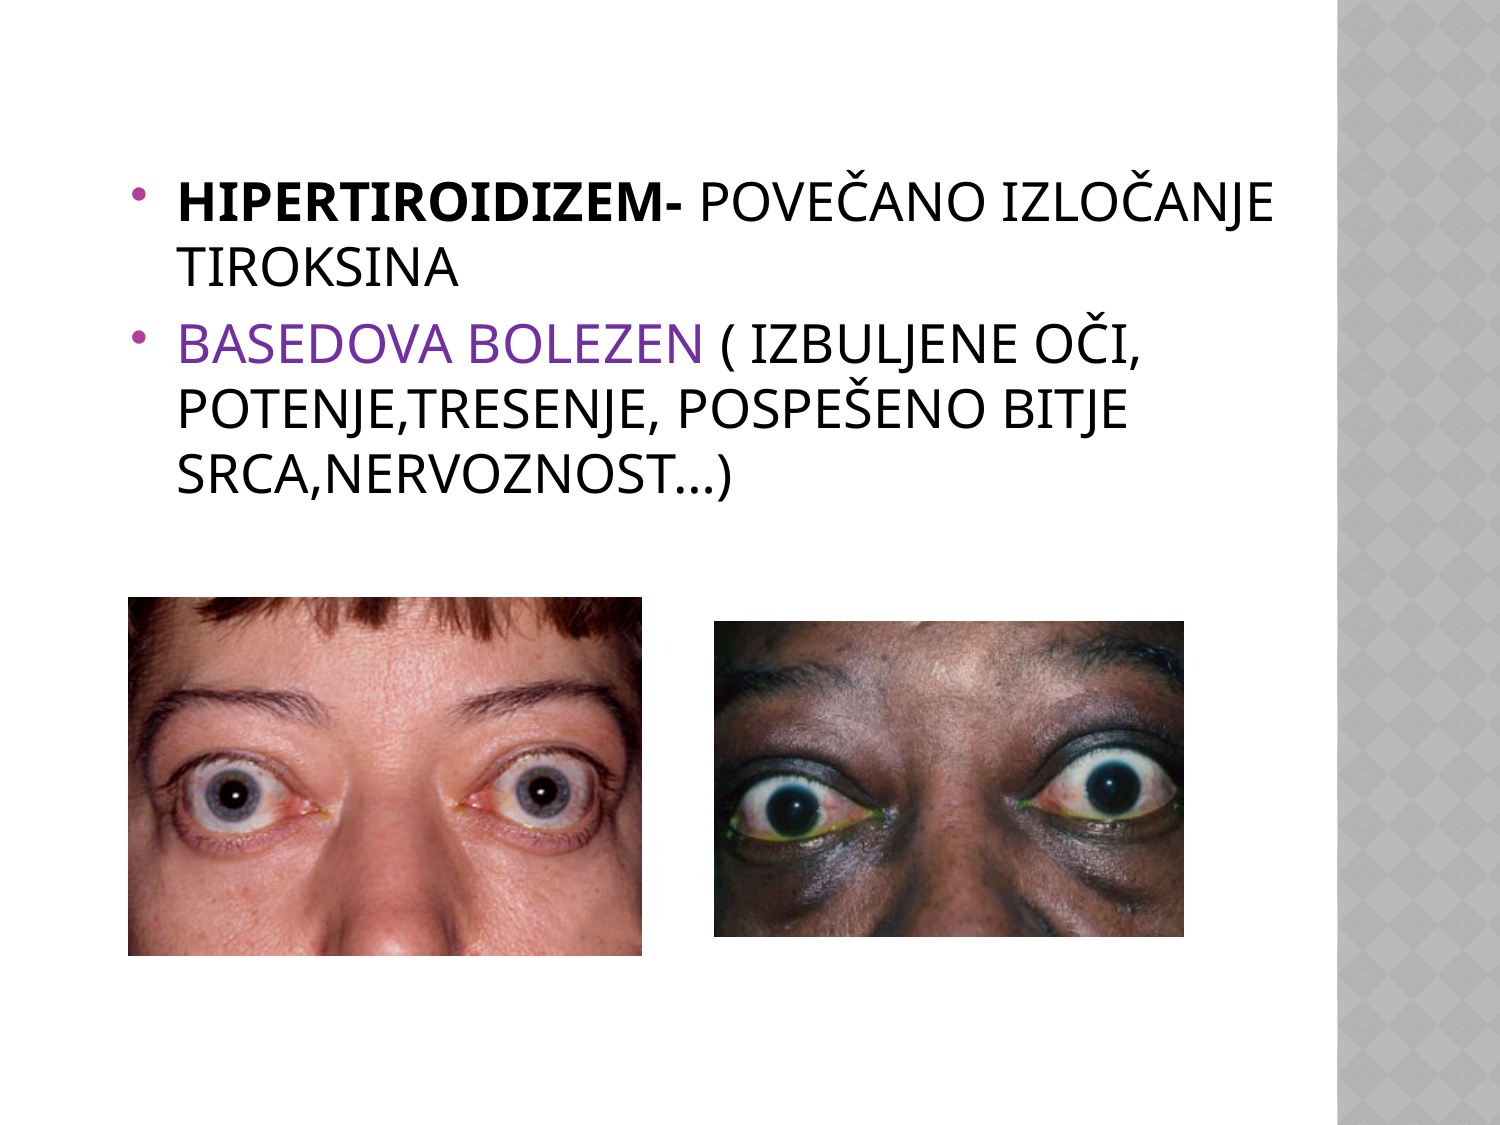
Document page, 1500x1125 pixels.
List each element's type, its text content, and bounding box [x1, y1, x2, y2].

picture [714, 621, 1184, 937]
picture [128, 597, 642, 956]
list HIPERTIROIDIZEM- POVEČANO IZLOČANJE TIROKSINA BASEDOVA BOLEZEN ( IZBULJENE OČI, POTENJE,TRESENJE, POSPEŠENO BITJE SRCA,NERVOZNOST…) [117, 82, 1305, 1125]
